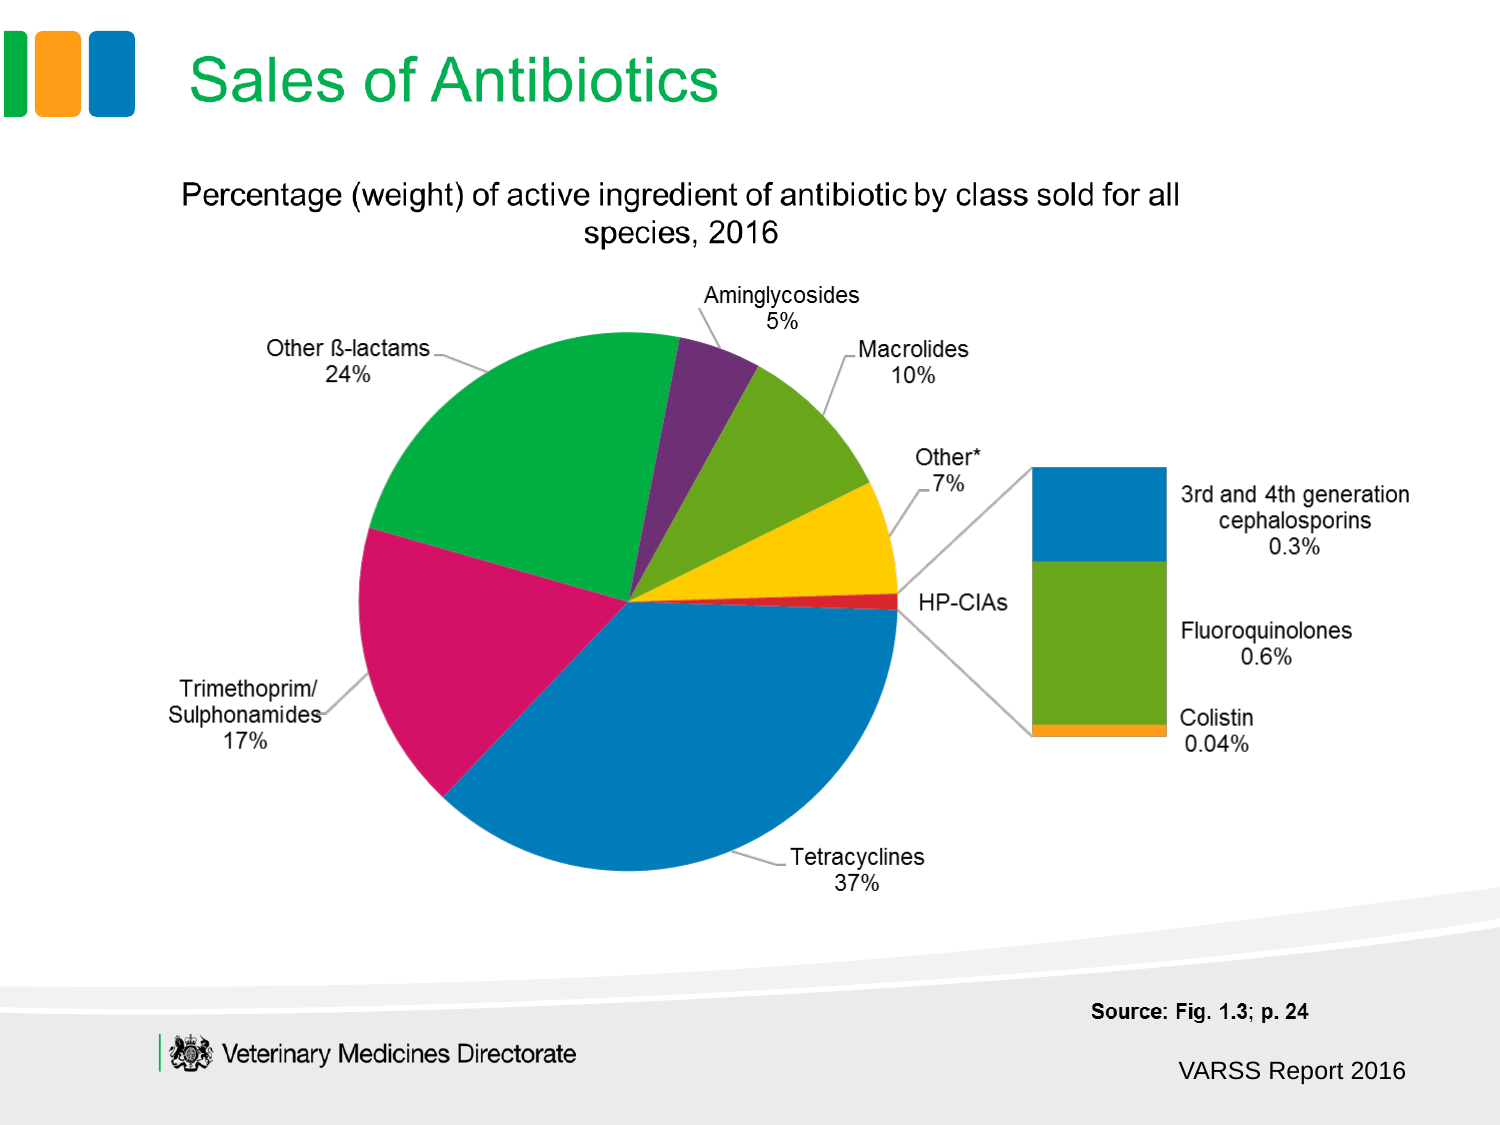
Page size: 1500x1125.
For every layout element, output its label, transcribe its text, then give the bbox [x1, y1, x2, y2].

picture [88, 21, 1271, 264]
picture [123, 278, 1442, 954]
picture [158, 993, 1342, 1089]
text_box VARSS Report 2016 [1163, 1046, 1424, 1093]
